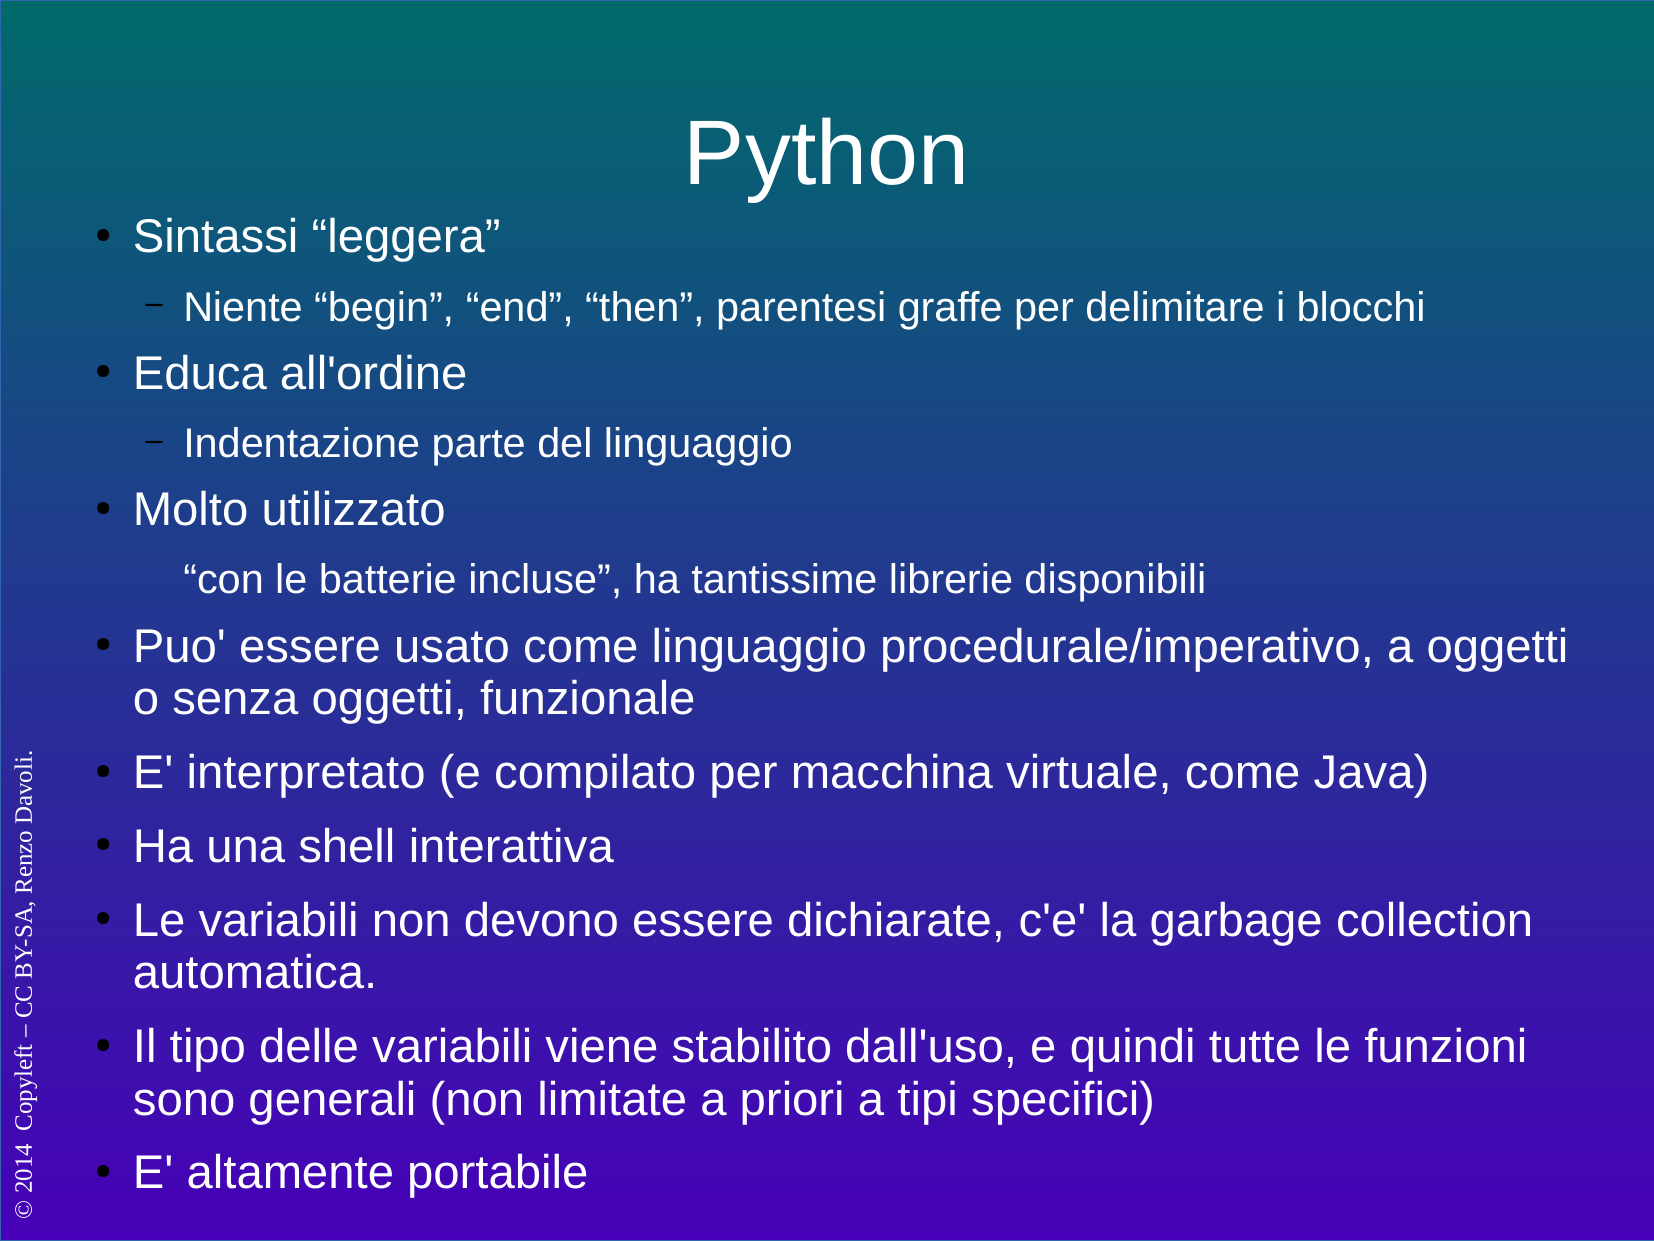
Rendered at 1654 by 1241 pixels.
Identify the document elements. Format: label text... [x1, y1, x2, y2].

title Python [82, 49, 1571, 210]
list Sintassi “leggera” Niente “begin”, “end”, “then”, parentesi graffe per delimitare i blocchi Educa all'ordine Indentazione parte del linguaggio Molto utilizzato “con le batterie incluse”, ha tantissime librerie disponibili Puo' essere usato come linguaggio procedurale/imperativo, a oggetti o senza oggetti, funzionale E' interpretato (e compilato per macchina virtuale, come Java) Ha una shell interattiva Le variabili non devono essere dichiarate, c'e' la garbage collection automatica. Il tipo delle variabili viene stabilito dall'uso, e quindi tutte le funzioni sono generali (non limitate a priori a tipi specifici) E' altamente portabile [82, 210, 1571, 1201]
